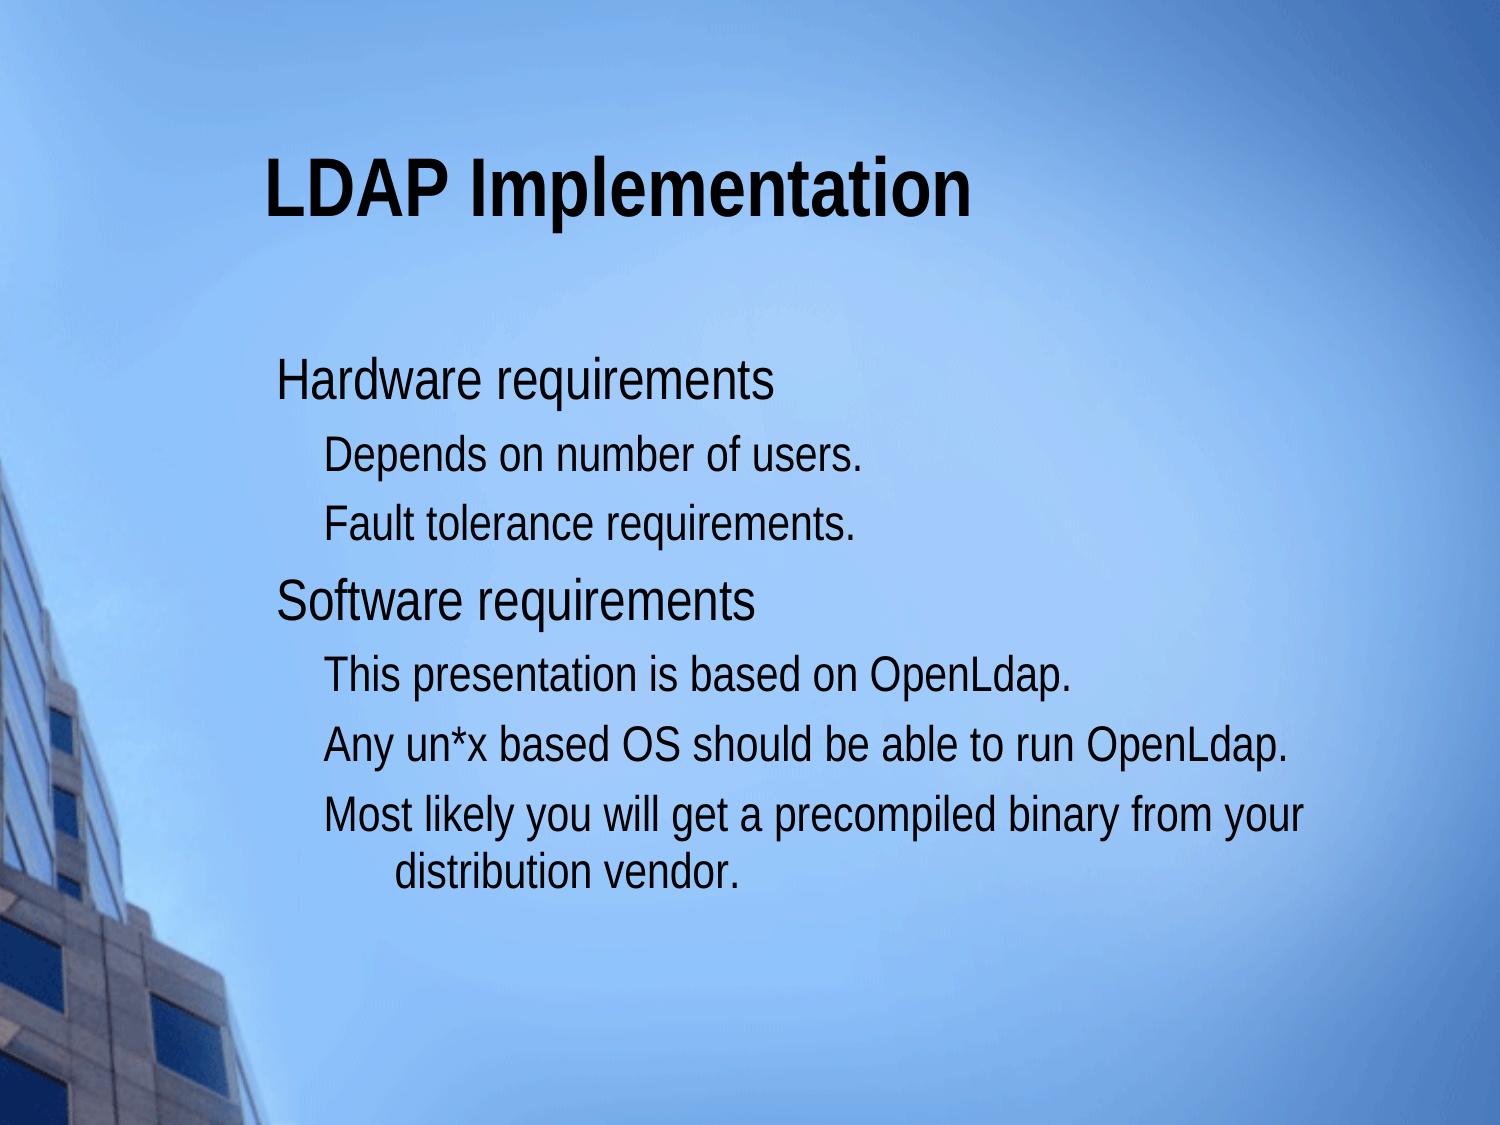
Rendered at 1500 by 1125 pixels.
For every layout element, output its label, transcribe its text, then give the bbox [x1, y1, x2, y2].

title LDAP Implementation [249, 112, 1413, 337]
list Hardware requirements Depends on number of users. Fault tolerance requirements. Software requirements This presentation is based on OpenLdap. Any un*x based OS should be able to run OpenLdap. Most likely you will get a precompiled binary from your distribution vendor. [249, 337, 1413, 1051]
picture [0, 0, 1500, 1125]
